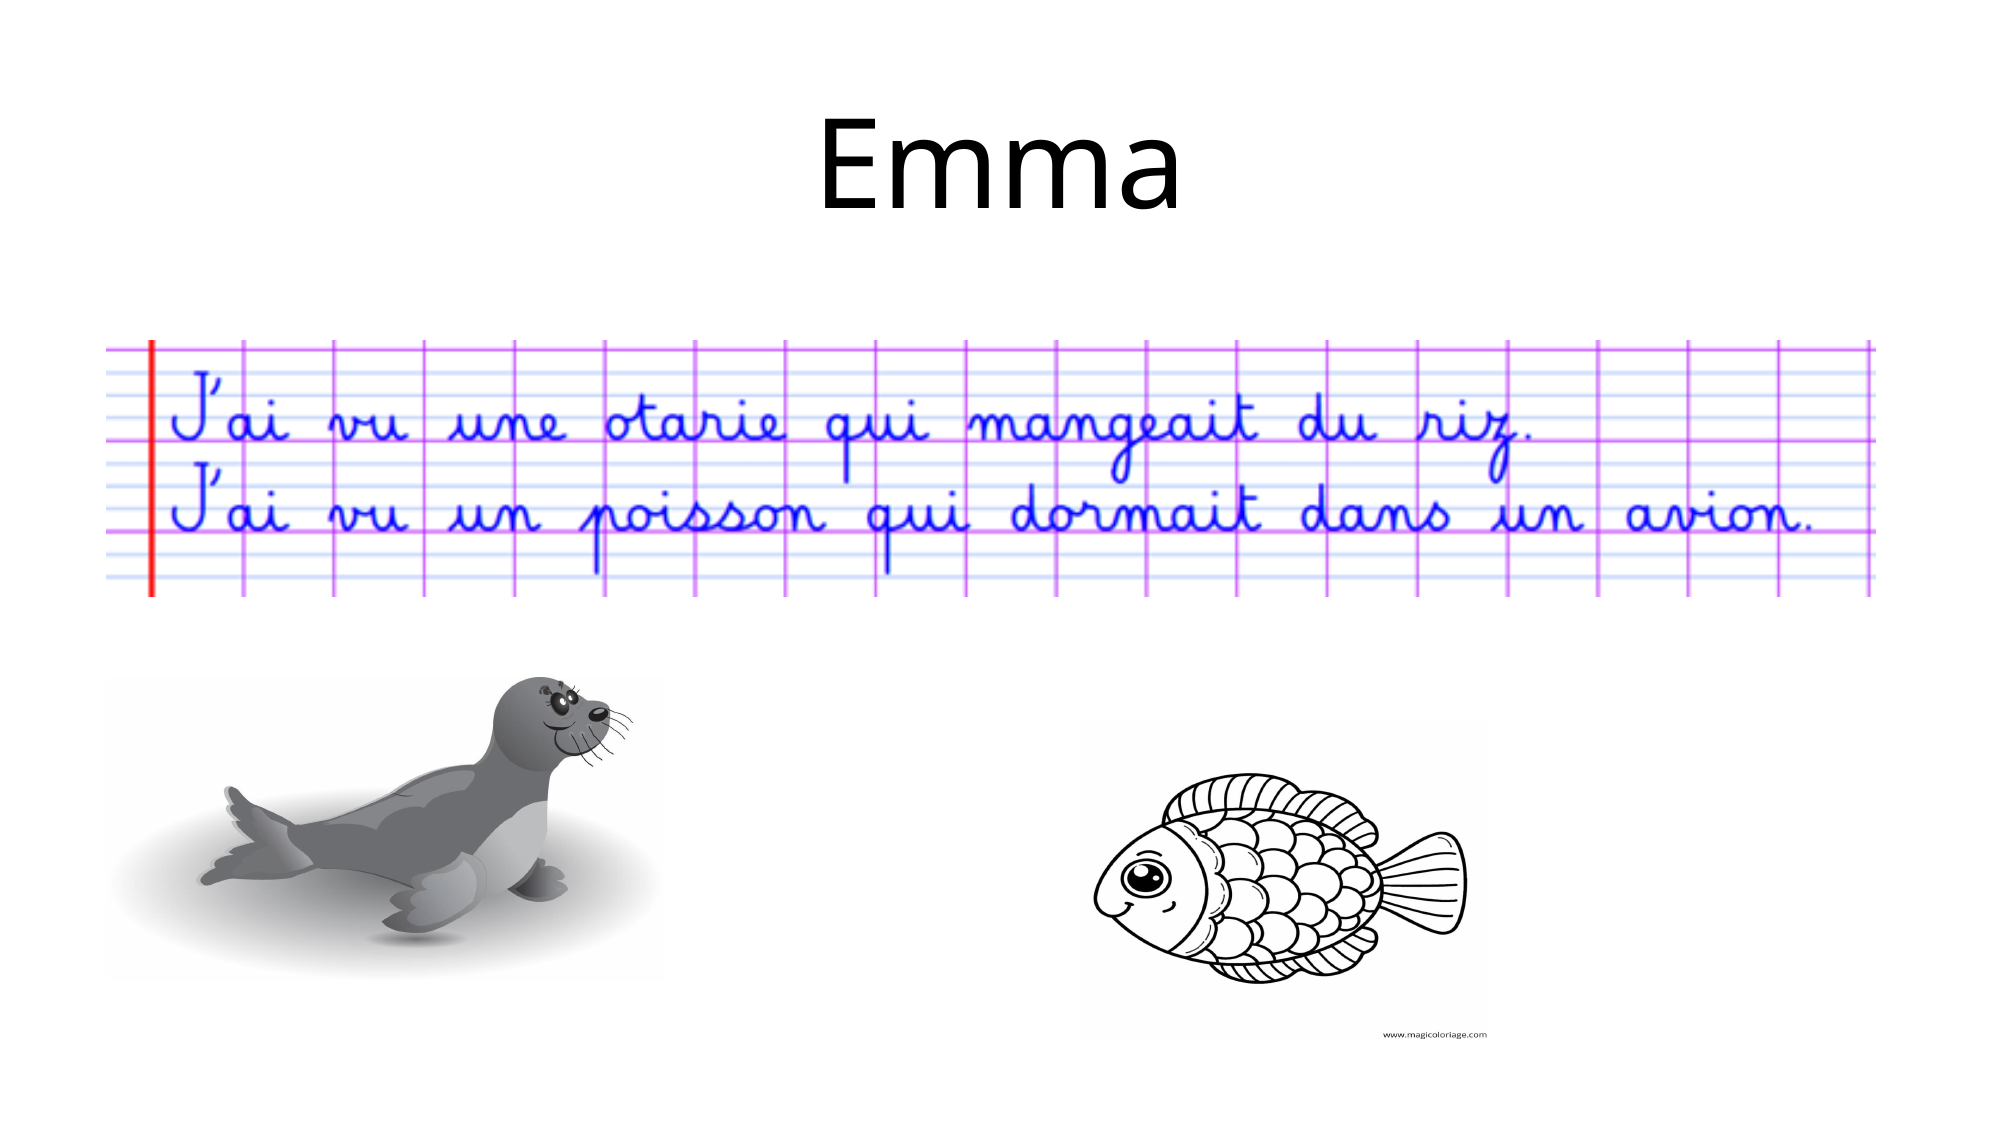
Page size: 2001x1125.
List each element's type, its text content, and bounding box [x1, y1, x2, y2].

picture [106, 677, 664, 981]
picture [106, 341, 1876, 597]
title Emma [137, 59, 1863, 278]
picture [1078, 721, 1487, 1039]
